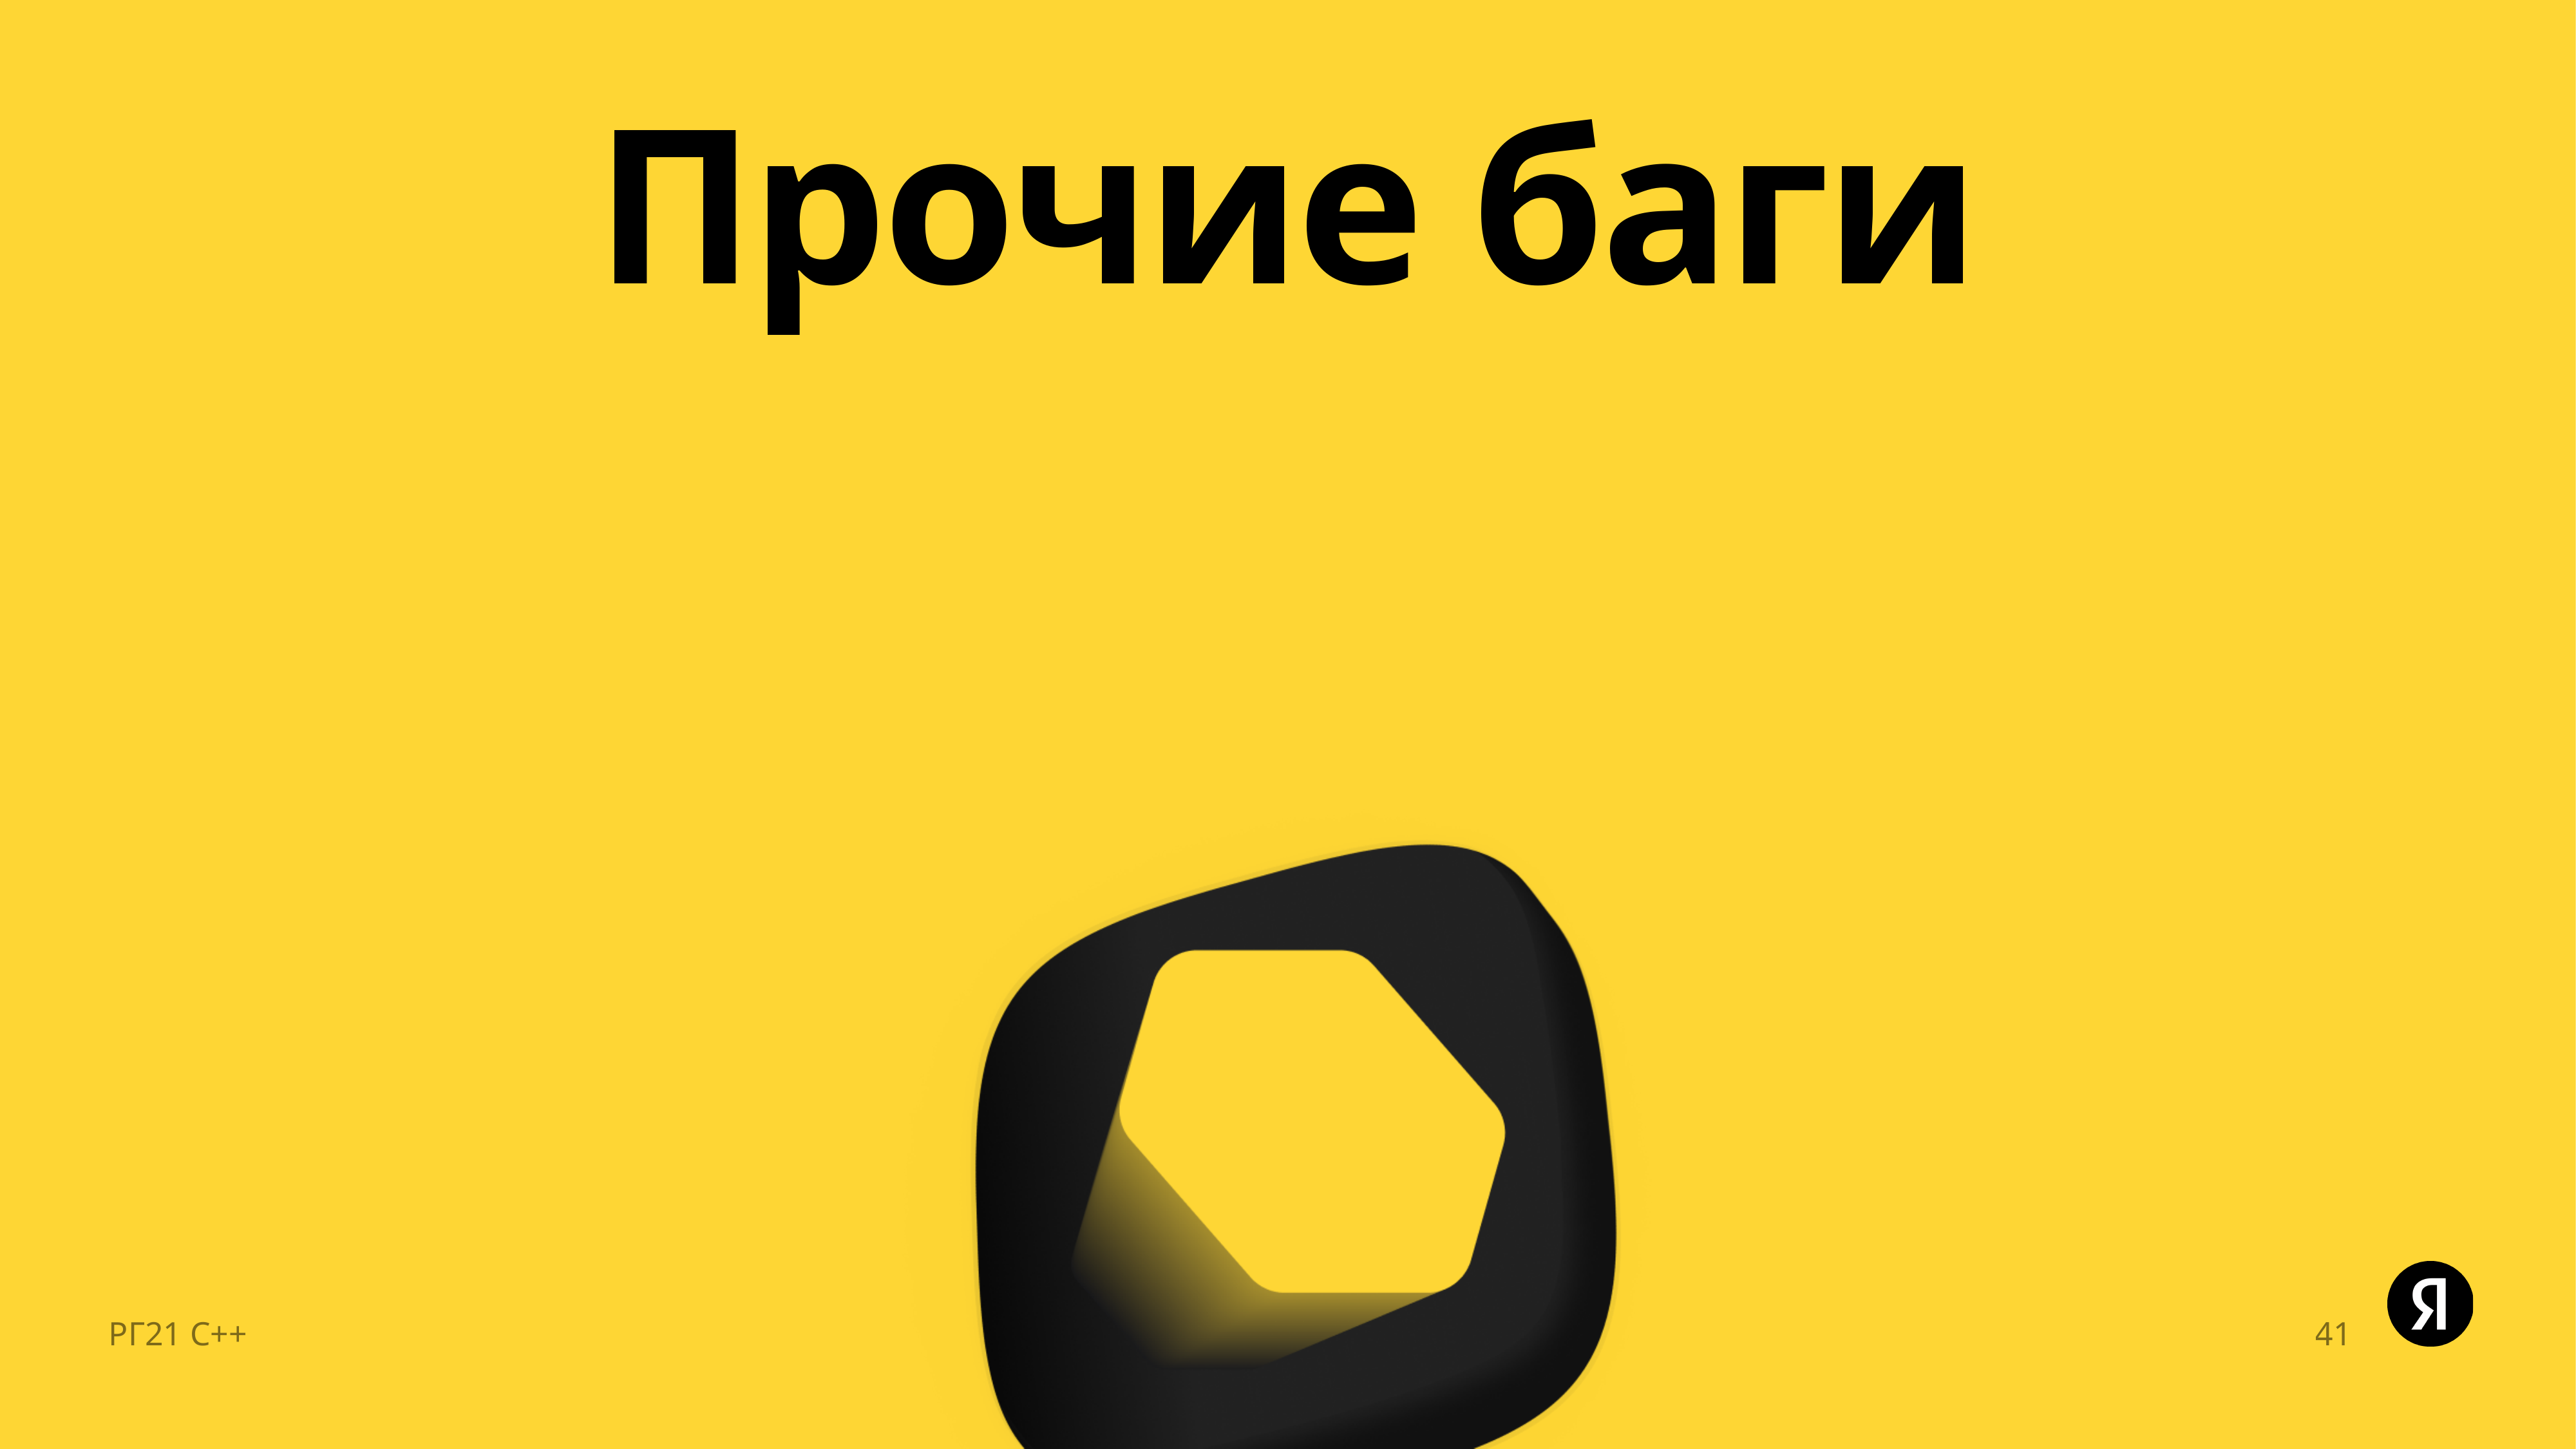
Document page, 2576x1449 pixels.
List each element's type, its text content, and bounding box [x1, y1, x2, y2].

picture [578, 782, 1938, 1449]
picture [2387, 1261, 2474, 1347]
title Прочие баги [104, 97, 2471, 329]
